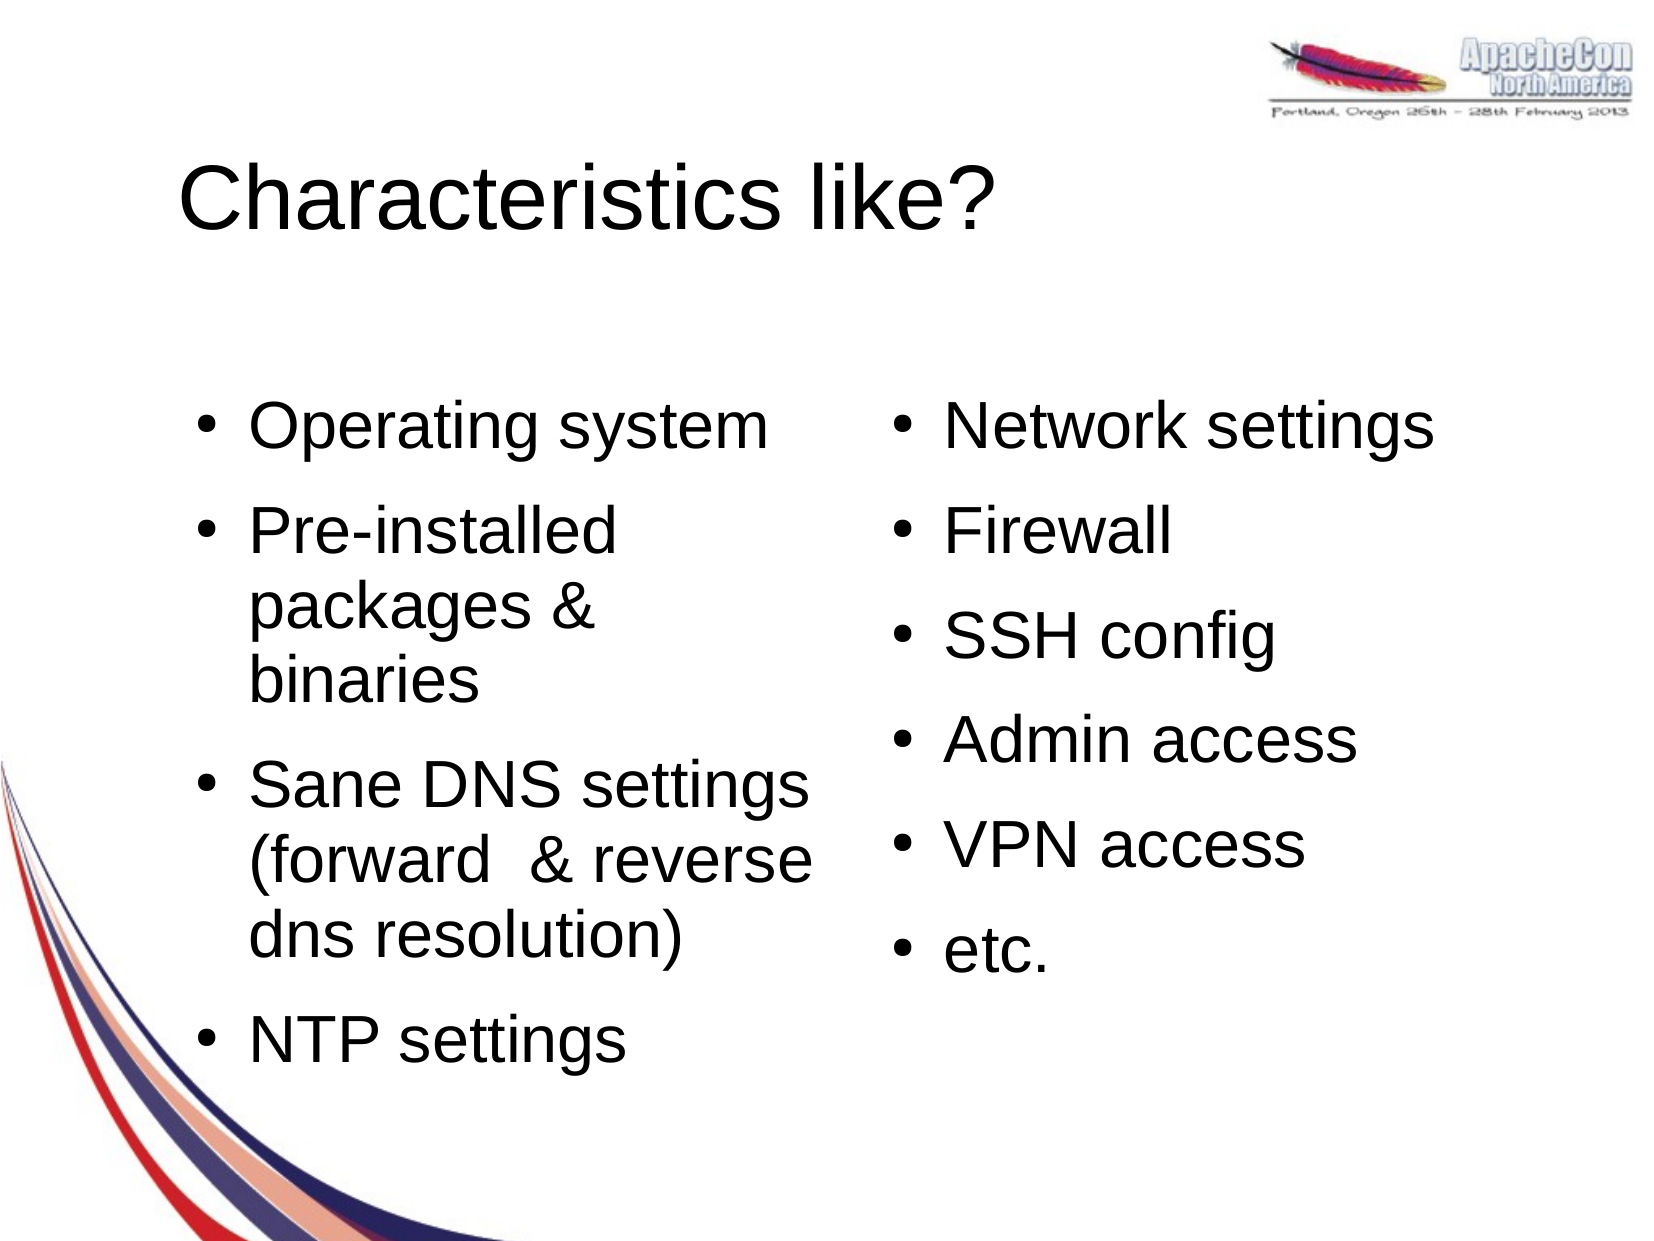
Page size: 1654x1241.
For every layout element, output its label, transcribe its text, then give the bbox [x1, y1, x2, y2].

picture [0, 0, 1654, 1241]
list Network settings Firewall SSH config Admin access VPN access etc. [873, 283, 1536, 1102]
list Operating system Pre-installed packages & binaries Sane DNS settings (forward & reverse dns resolution) NTP settings [177, 283, 840, 1241]
title Characteristics like? [177, 141, 1536, 254]
